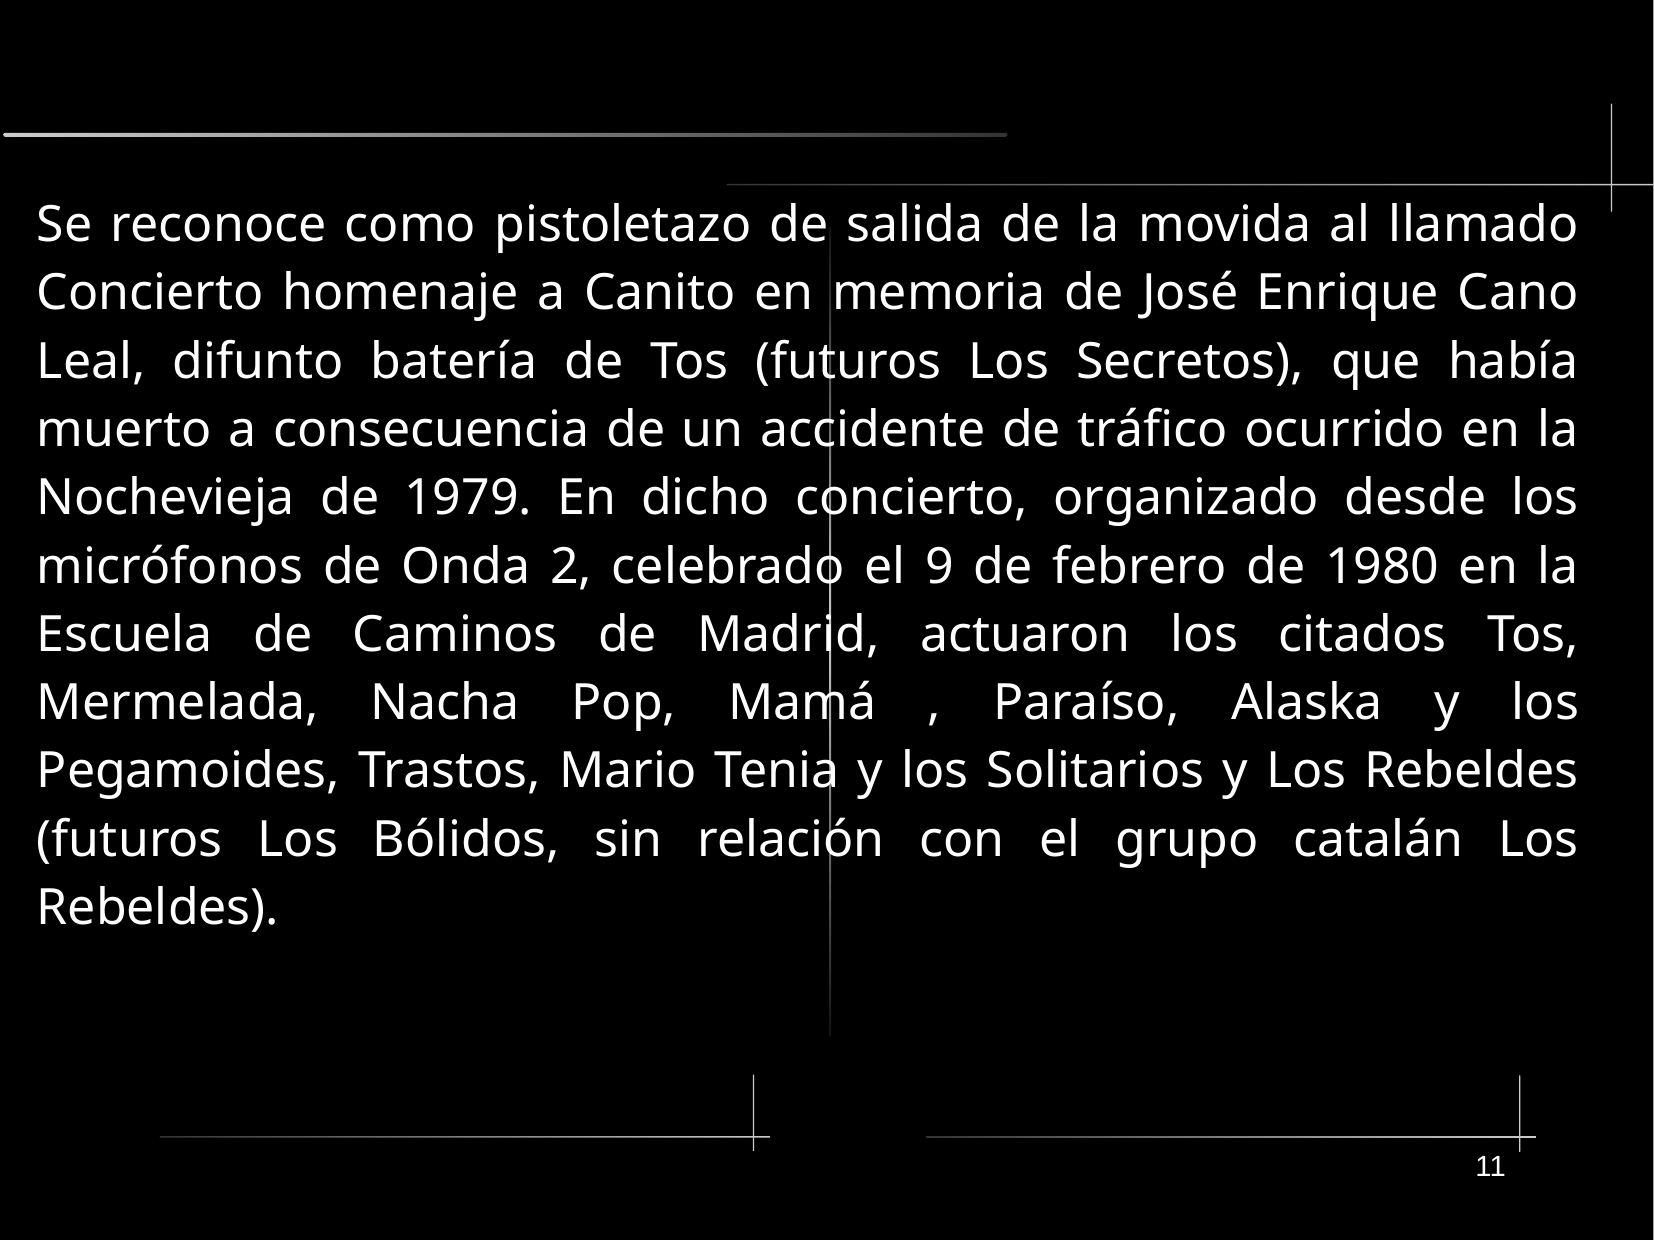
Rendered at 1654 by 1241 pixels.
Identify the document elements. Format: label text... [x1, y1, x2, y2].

text_box Se reconoce como pistoletazo de salida de la movida al llamado Concierto homenaje a Canito en memoria de José Enrique Cano Leal, difunto batería de Tos (futuros Los Secretos), que había muerto a consecuencia de un accidente de tráfico ocurrido en la Nochevieja de 1979. En dicho concierto, organizado desde los micrófonos de Onda 2, celebrado el 9 de febrero de 1980 en la Escuela de Caminos de Madrid, actuaron los citados Tos, Mermelada, Nacha Pop, Mamá , Paraíso, Alaska y los Pegamoides, Trastos, Mario Tenia y los Solitarios y Los Rebeldes (futuros Los Bólidos, sin relación con el grupo catalán Los Rebeldes). [22, 180, 1595, 532]
